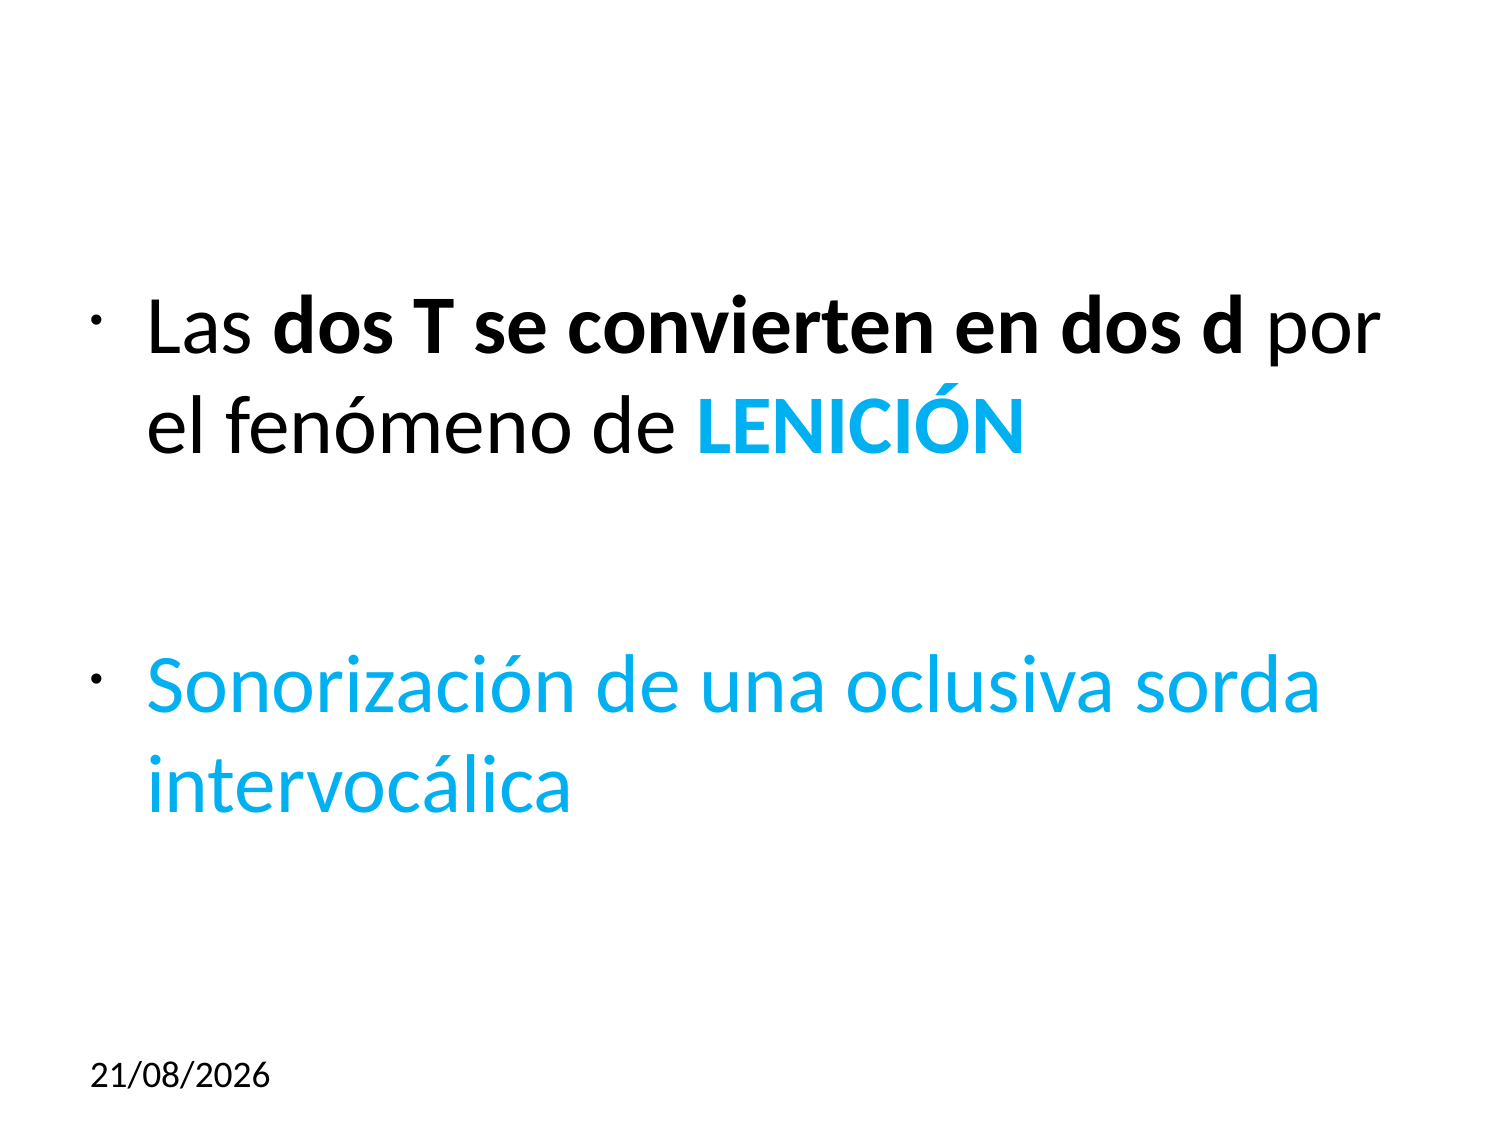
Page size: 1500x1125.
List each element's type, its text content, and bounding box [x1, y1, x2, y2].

list Las dos T se convierten en dos d por el fenómeno de LENICIÓN Sonorización de una oclusiva sorda intervocálica [75, 262, 1425, 1005]
